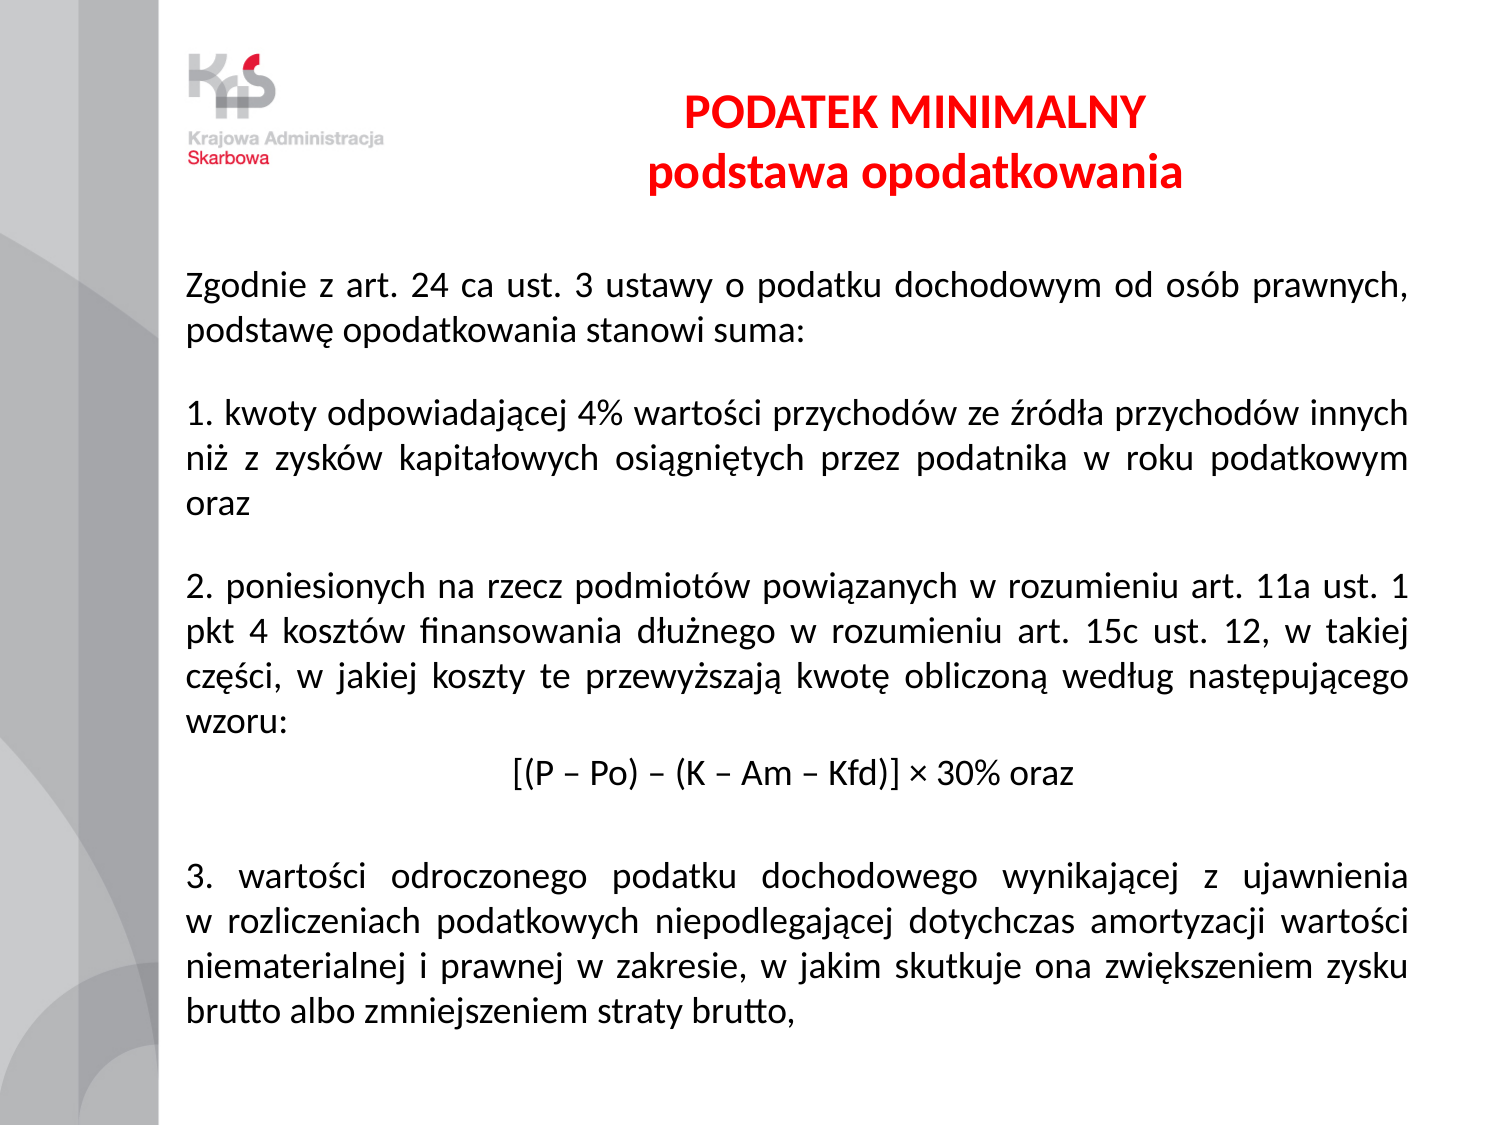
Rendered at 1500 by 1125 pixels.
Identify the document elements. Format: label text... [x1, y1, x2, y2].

list Zgodnie z art. 24 ca ust. 3 ustawy o podatku dochodowym od osób prawnych, podstawę opodatkowania stanowi suma: 1. kwoty odpowiadającej 4% wartości przychodów ze źródła przychodów innych niż z zysków kapitałowych osiągniętych przez podatnika w roku podatkowym oraz 2. poniesionych na rzecz podmiotów powiązanych w rozumieniu art. 11a ust. 1 pkt 4 kosztów finansowania dłużnego w rozumieniu art. 15c ust. 12, w takiej części, w jakiej koszty te przewyższają kwotę obliczoną według następującego wzoru: [(P – Po) – (K – Am – Kfd)] × 30% oraz 3. wartości odroczonego podatku dochodowego wynikającej z ujawnienia w rozliczeniach podatkowych niepodlegającej dotychczas amortyzacji wartości niematerialnej i prawnej w zakresie, w jakim skutkuje ona zwiększeniem zysku brutto albo zmniejszeniem straty brutto, [170, 252, 1425, 1090]
title PODATEK MINIMALNY podstawa opodatkowania [406, 45, 1425, 233]
picture [0, 0, 1500, 1125]
